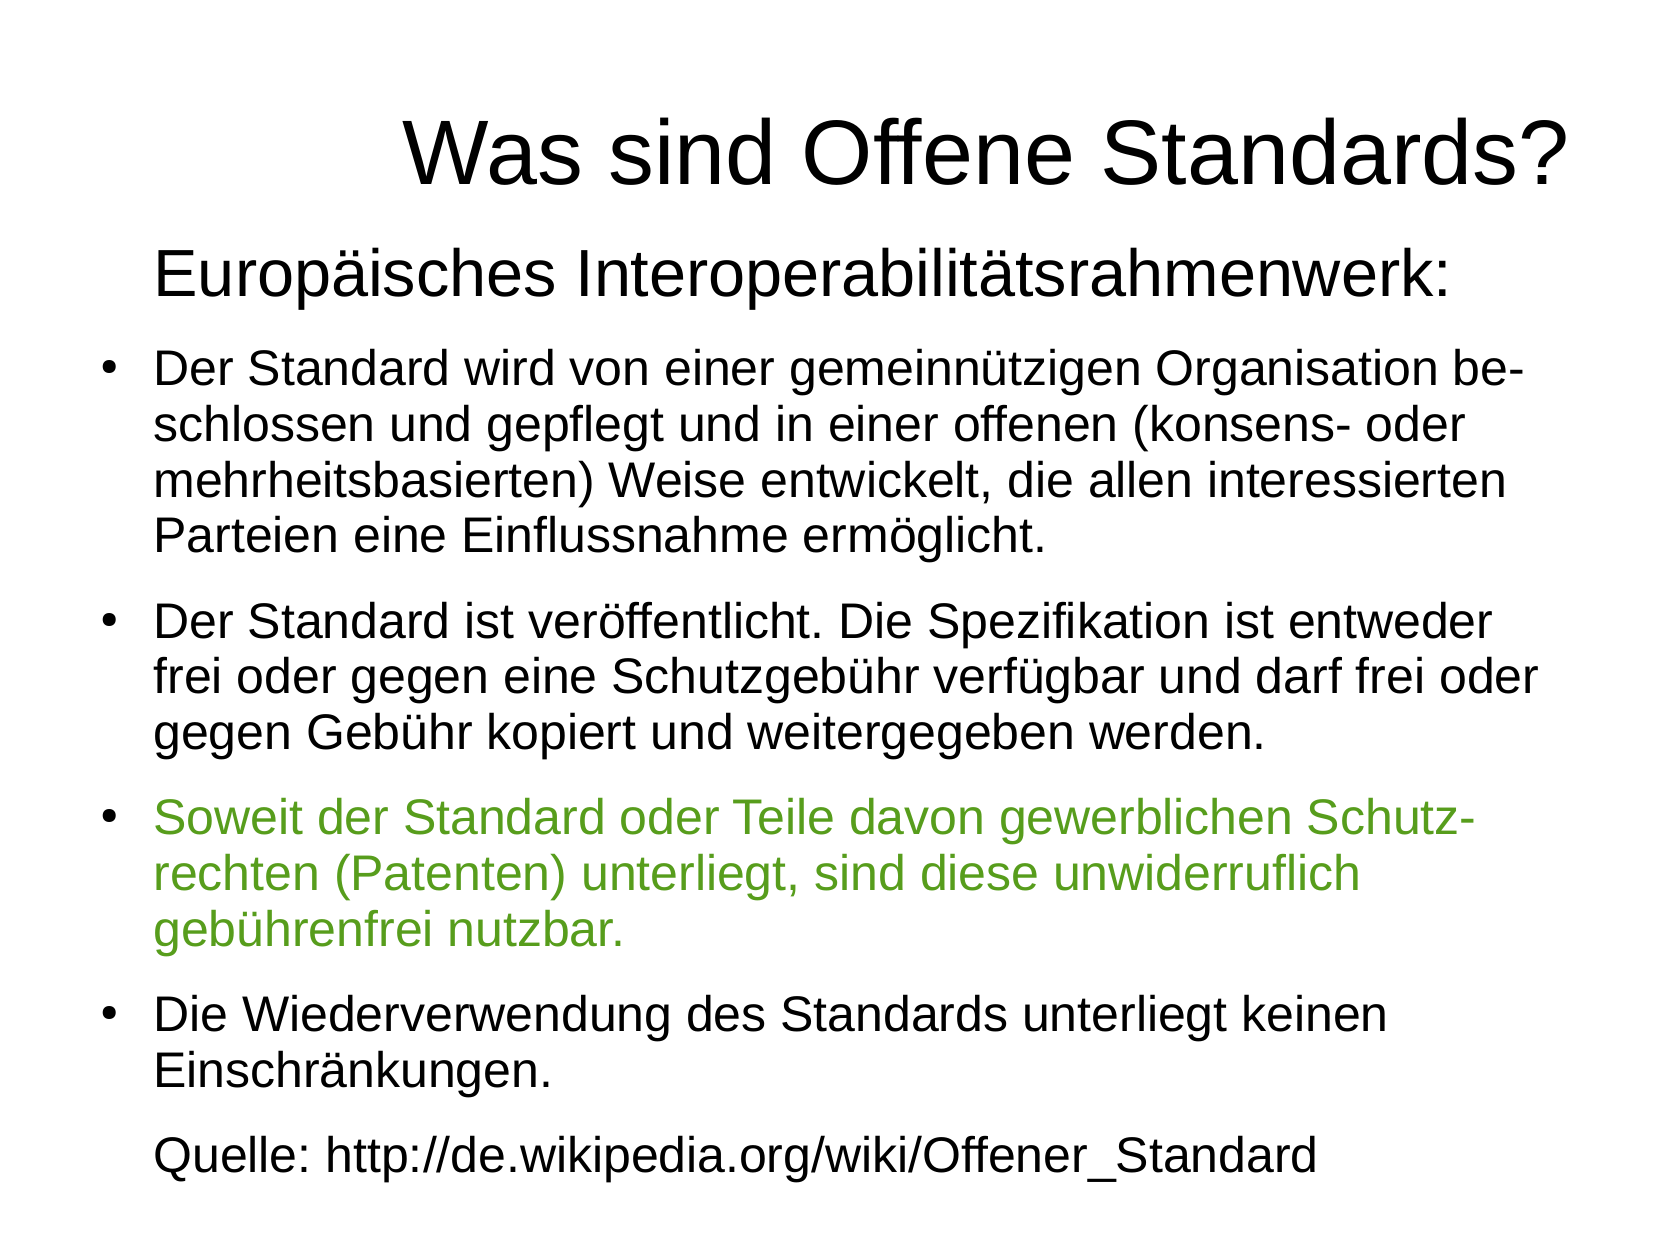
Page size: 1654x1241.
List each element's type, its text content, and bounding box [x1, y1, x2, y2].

title Was sind Offene Standards? [82, 56, 1571, 236]
list Europäisches Interoperabilitätsrahmenwerk: Der Standard wird von einer gemeinnützigen Organisation be-schlossen und gepflegt und in einer offenen (konsens- oder mehrheitsbasierten) Weise entwickelt, die allen interessierten Parteien eine Einflussnahme ermöglicht. Der Standard ist veröffentlicht. Die Spezifikation ist entweder frei oder gegen eine Schutzgebühr verfügbar und darf frei oder gegen Gebühr kopiert und weitergegeben werden. Soweit der Standard oder Teile davon gewerblichen Schutz-rechten (Patenten) unterliegt, sind diese unwiderruflich gebührenfrei nutzbar. Die Wiederverwendung des Standards unterliegt keinen Einschränkungen. Quelle: http://de.wikipedia.org/wiki/Offener_Standard [82, 236, 1571, 1238]
